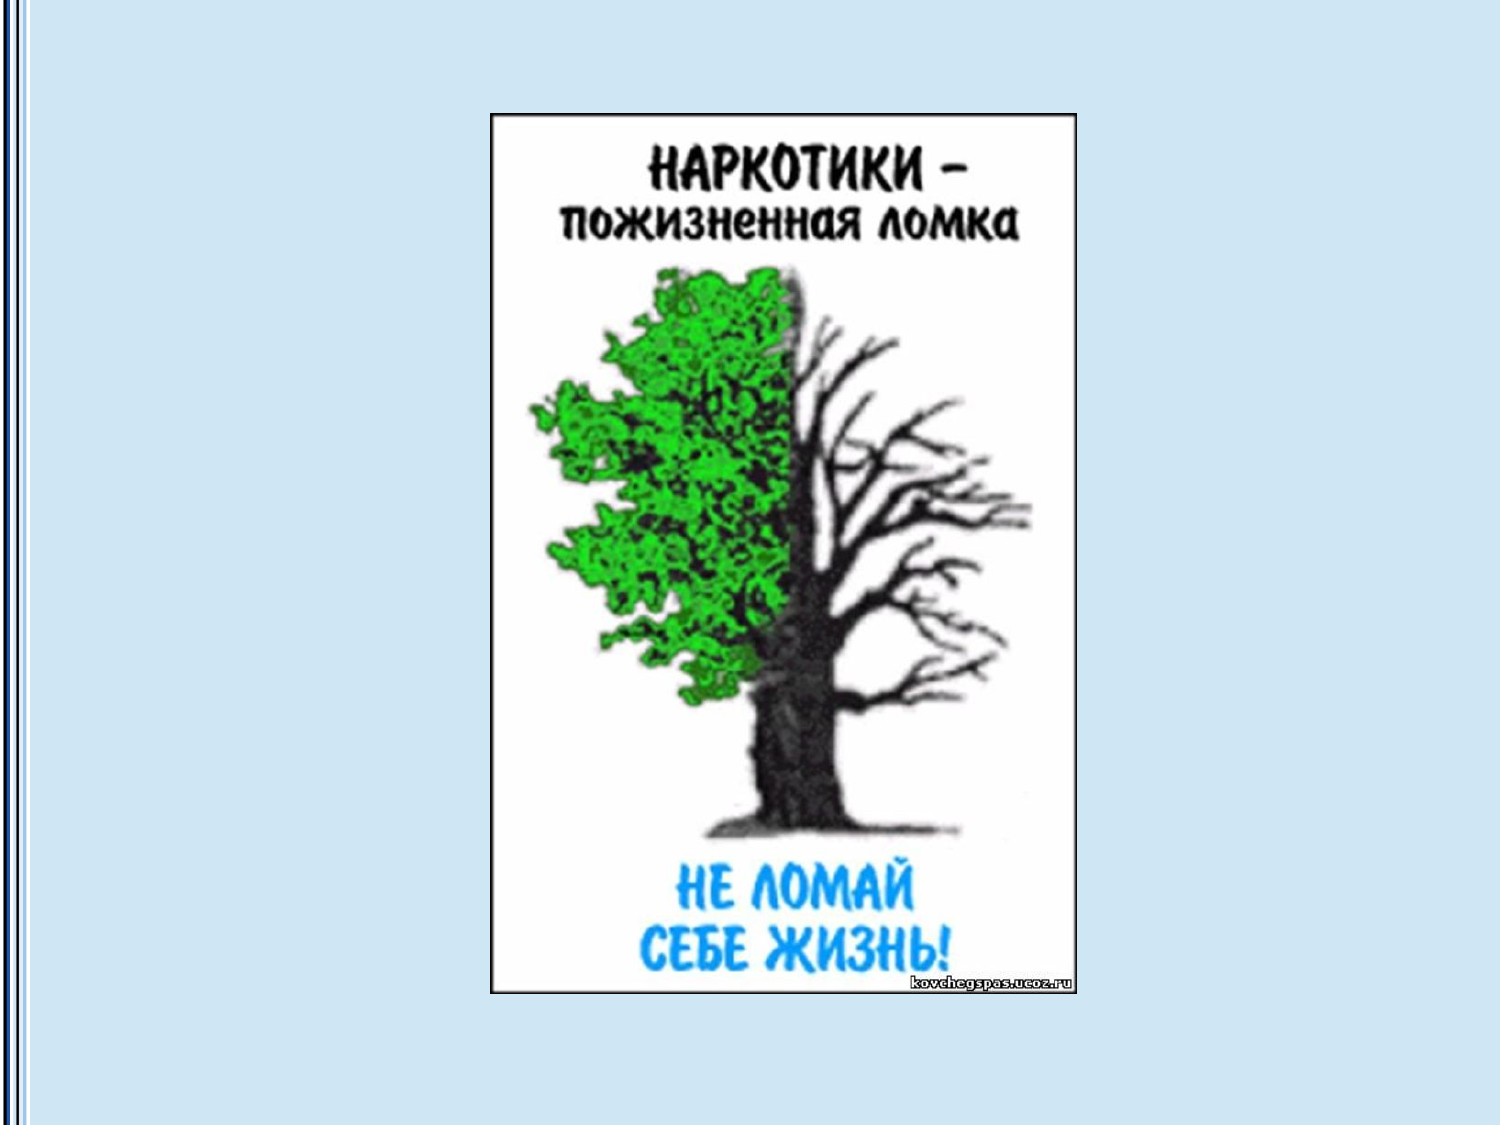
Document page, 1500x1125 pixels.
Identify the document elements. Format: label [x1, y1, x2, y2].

picture [490, 113, 1077, 994]
